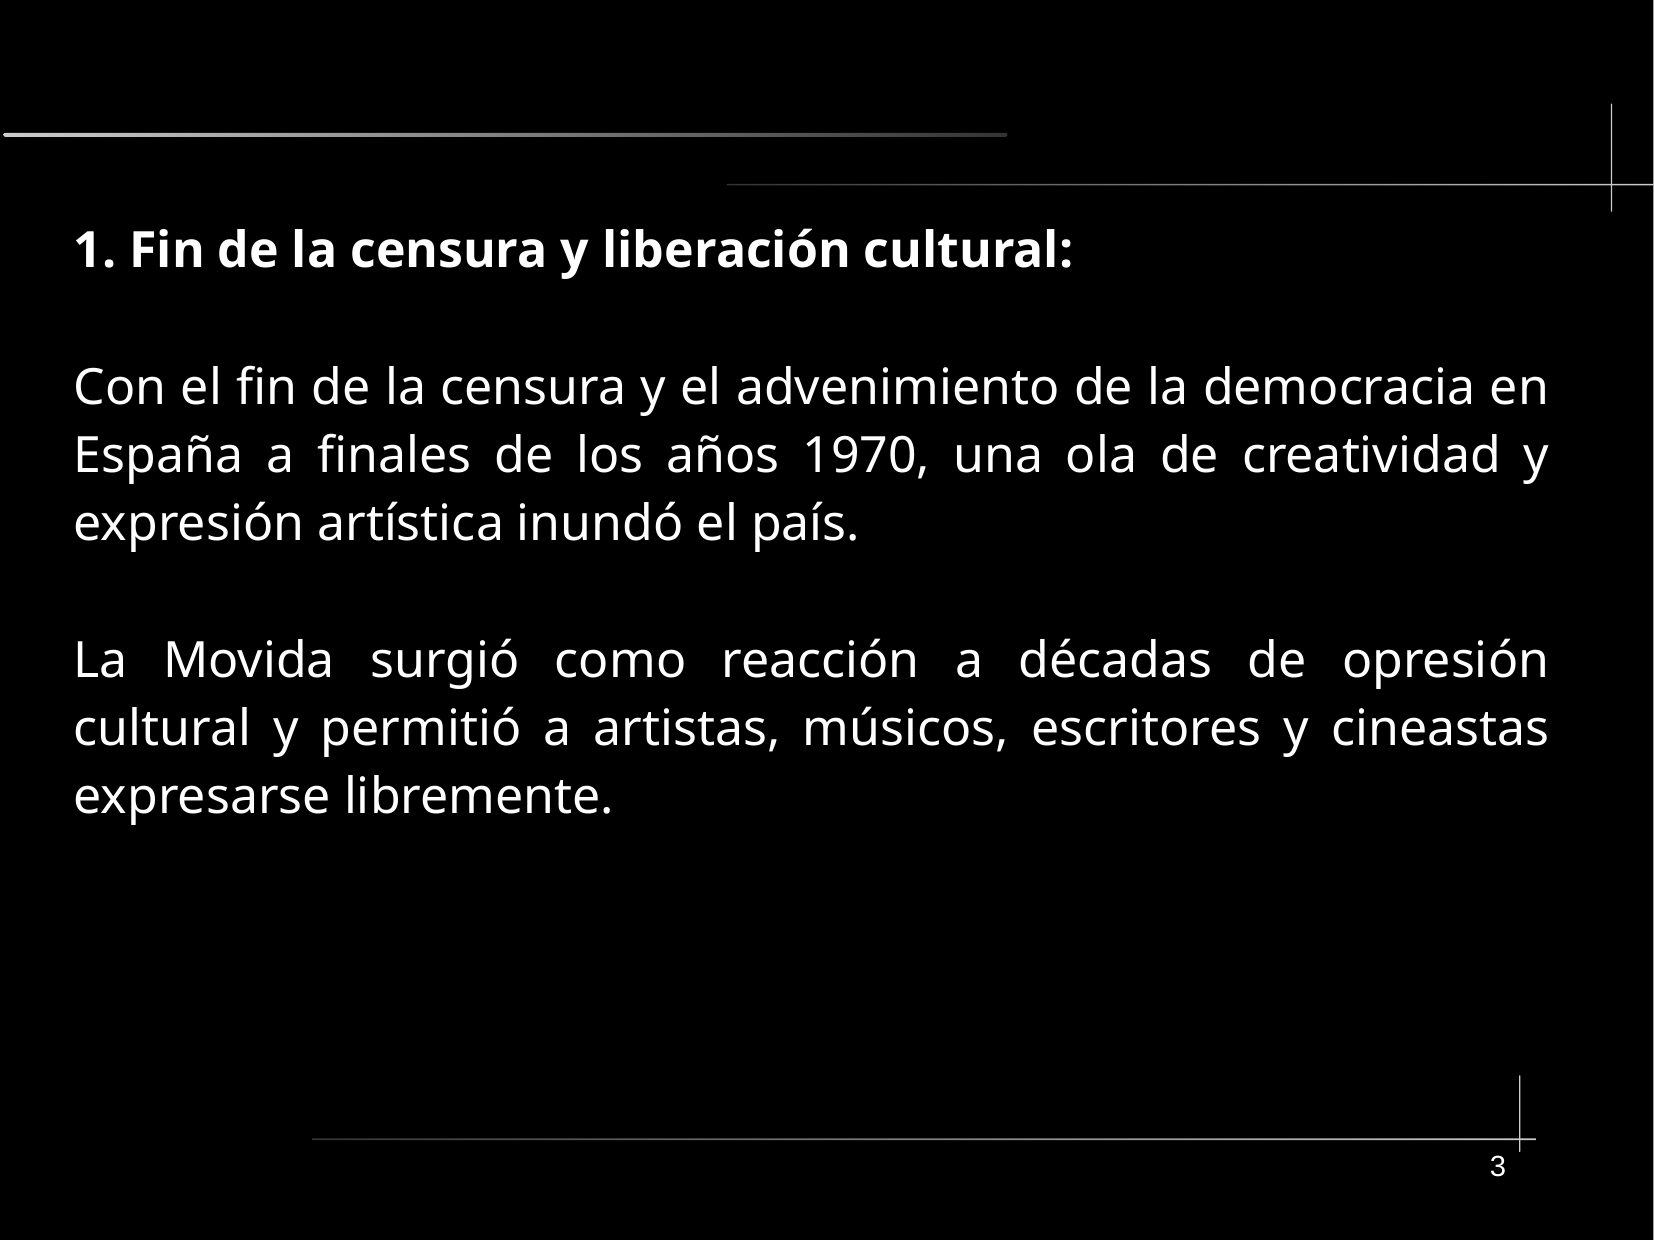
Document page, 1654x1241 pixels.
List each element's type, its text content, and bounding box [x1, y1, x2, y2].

text_box 1. Fin de la censura y liberación cultural: Con el fin de la censura y el advenimiento de la democracia en España a finales de los años 1970, una ola de creatividad y expresión artística inundó el país. La Movida surgió como reacción a décadas de opresión cultural y permitió a artistas, músicos, escritores y cineastas expresarse libremente. [59, 206, 1565, 726]
